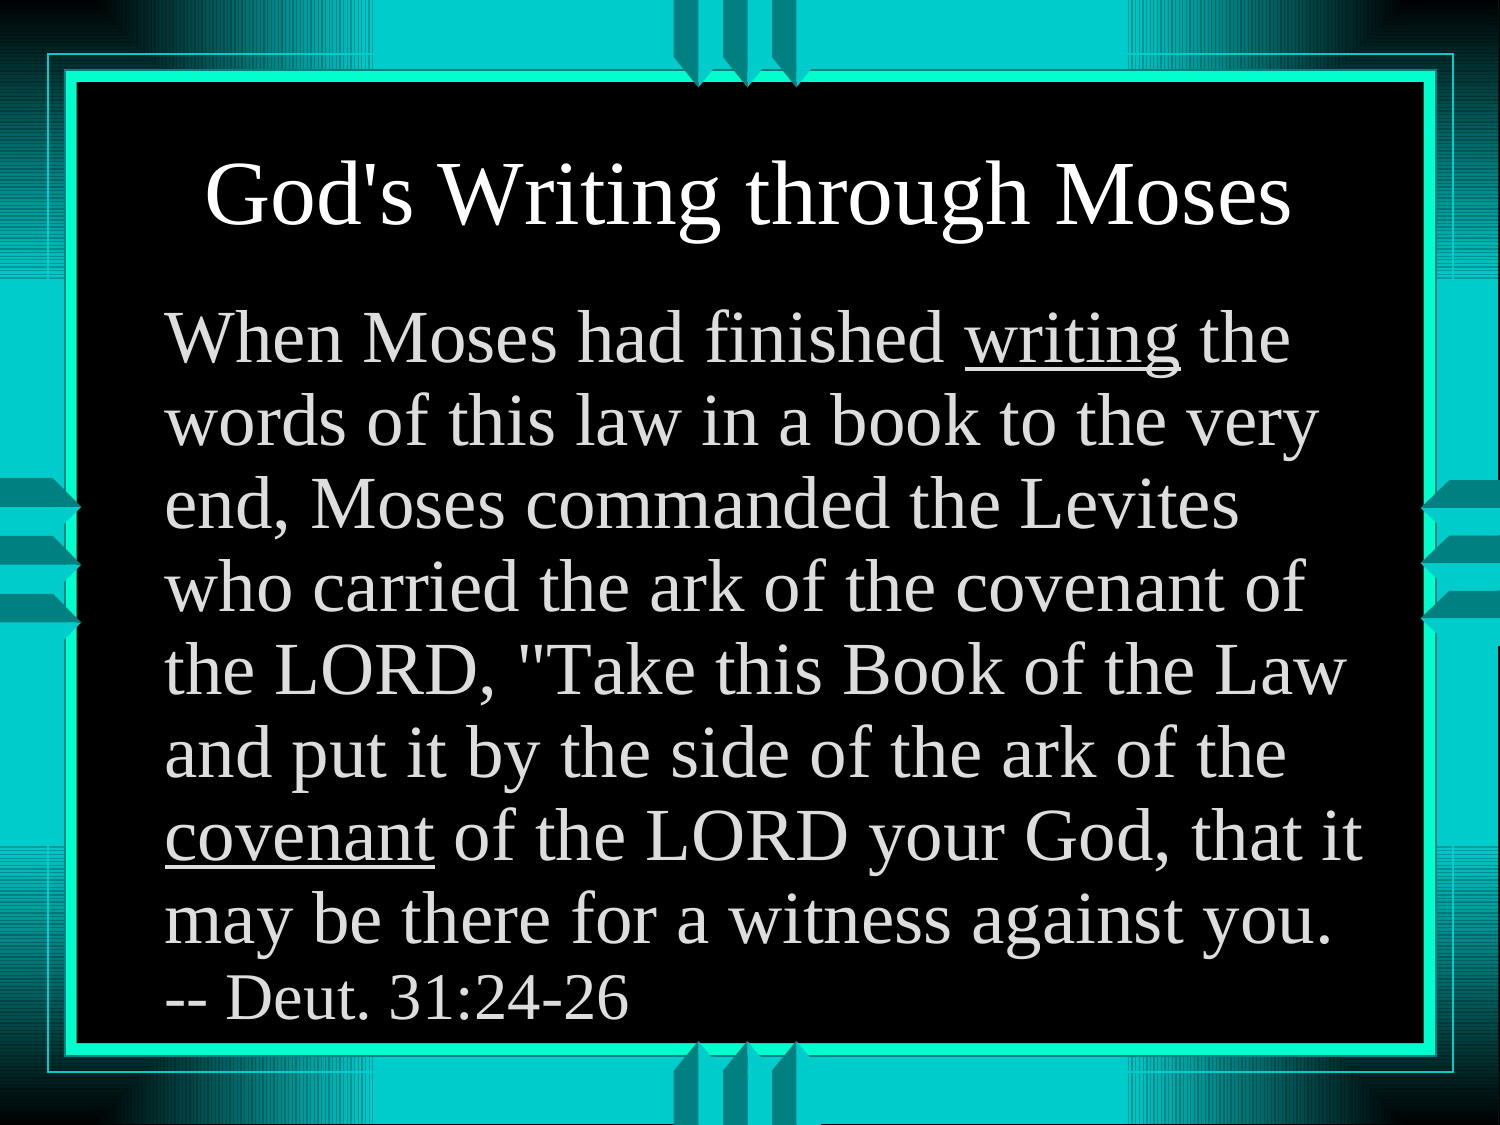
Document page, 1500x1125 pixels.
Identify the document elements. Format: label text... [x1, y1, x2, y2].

title God's Writing through Moses [112, 99, 1388, 288]
text_box When Moses had finished writing the words of this law in a book to the very end, Moses commanded the Levites who carried the ark of the covenant of the LORD, "Take this Book of the Law and put it by the side of the ark of the covenant of the LORD your God, that it may be there for a witness against you. -- Deut. 31:24-26 [150, 288, 1388, 1042]
